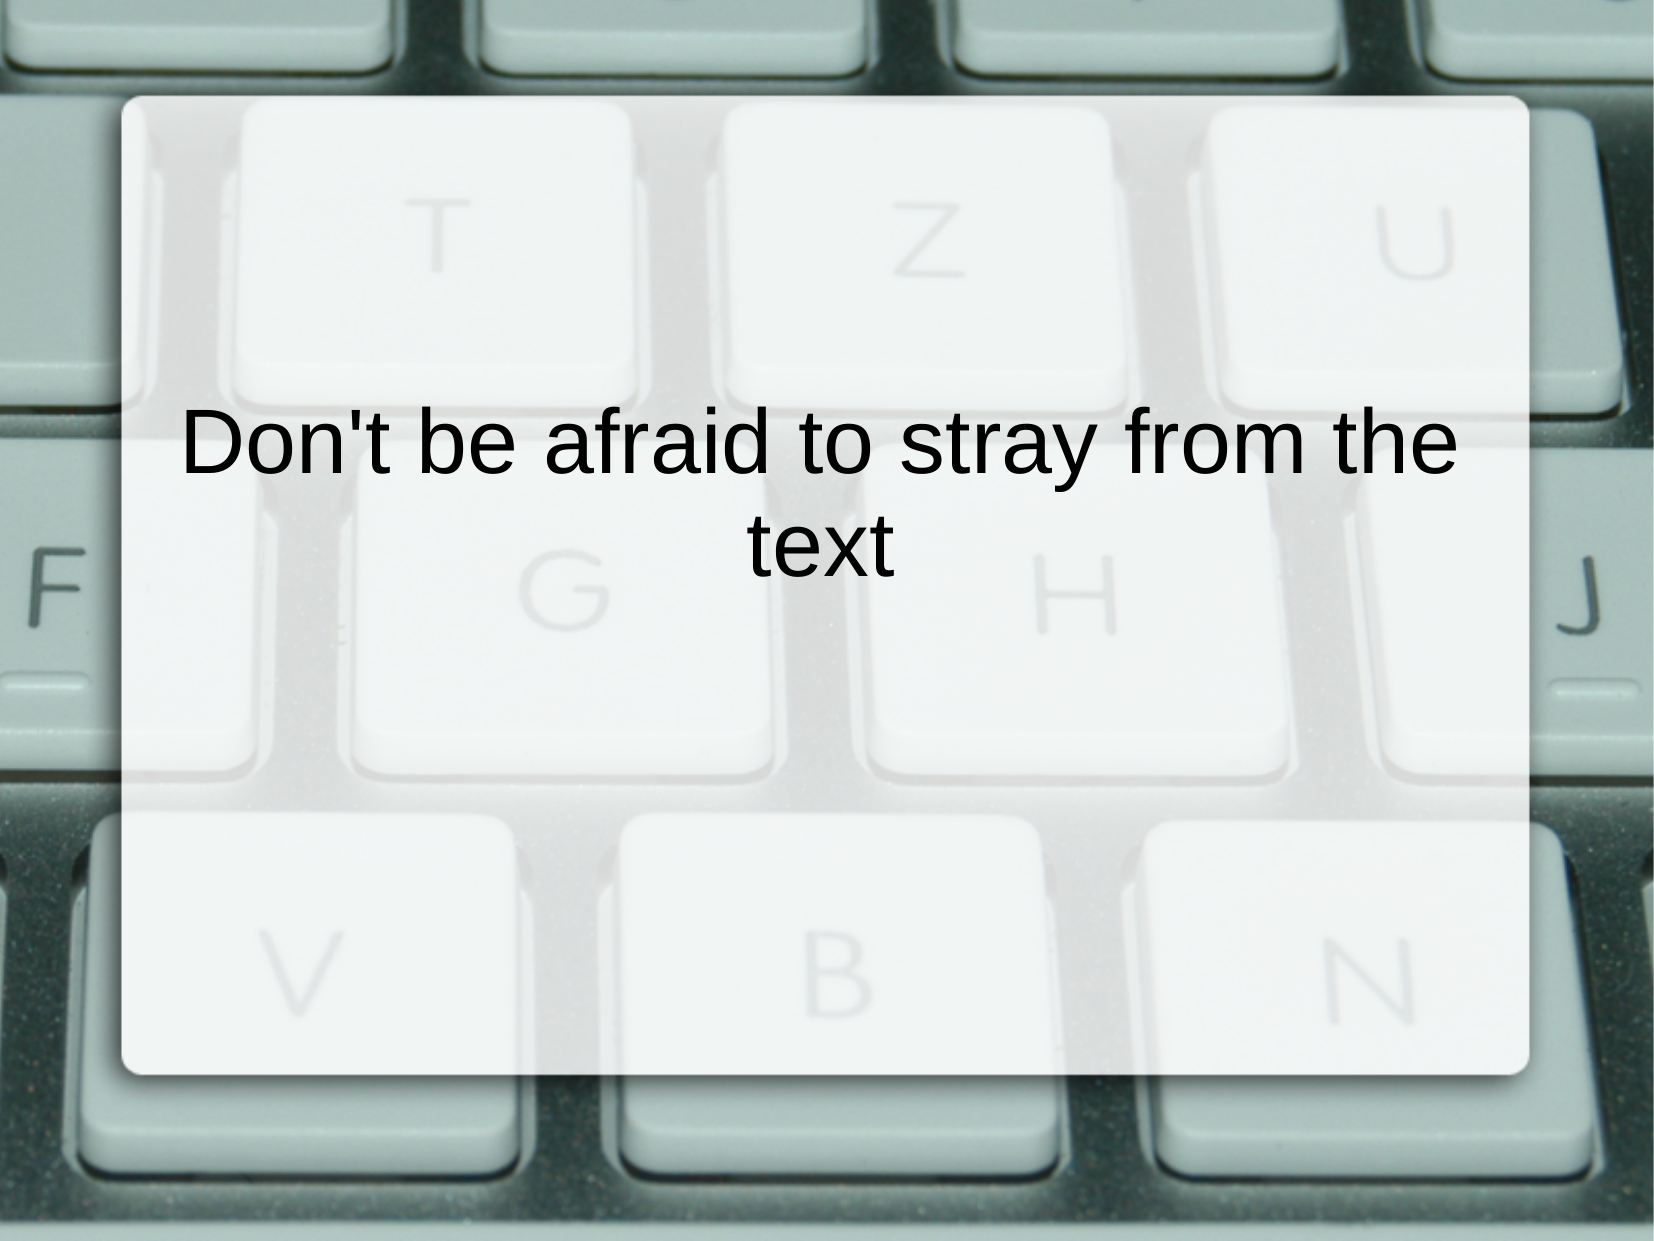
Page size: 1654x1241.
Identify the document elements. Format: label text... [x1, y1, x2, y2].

title Don't be afraid to stray from the text [135, 389, 1506, 597]
picture [0, 0, 1654, 1241]
